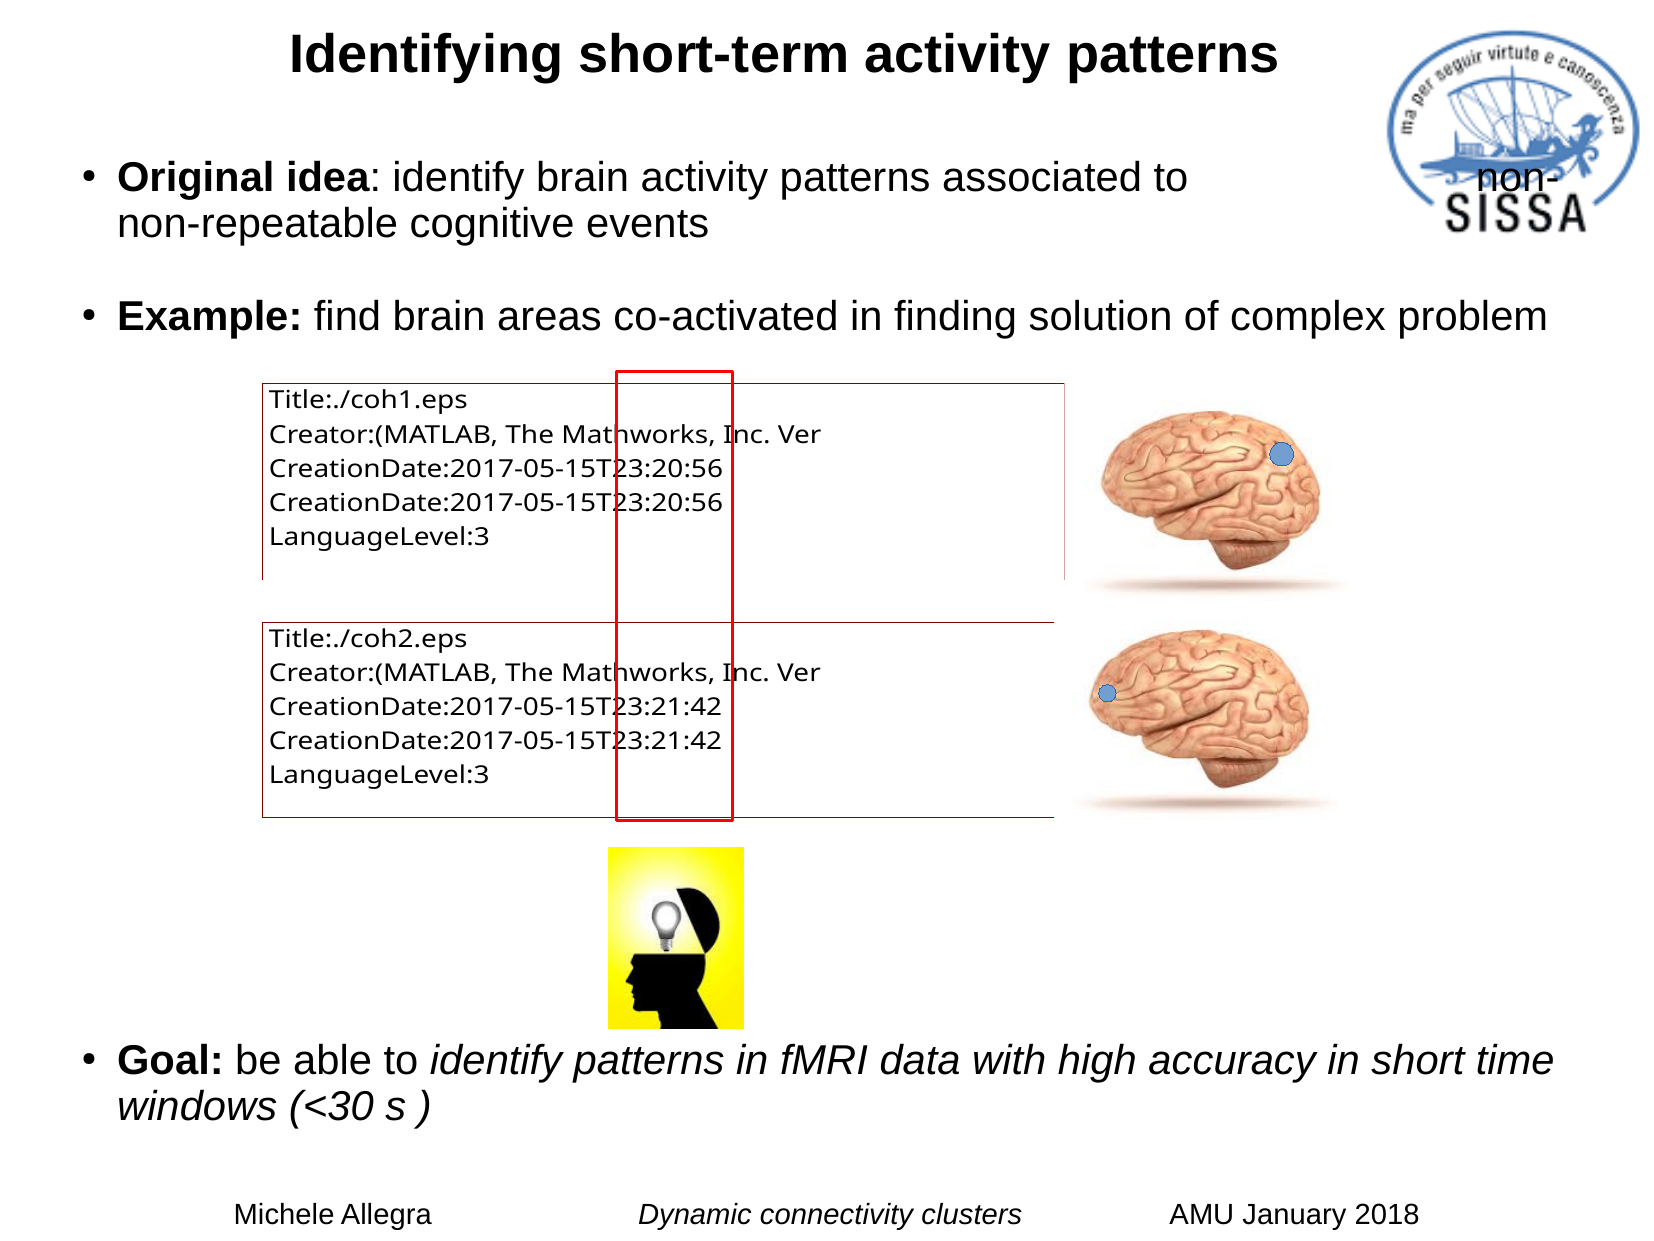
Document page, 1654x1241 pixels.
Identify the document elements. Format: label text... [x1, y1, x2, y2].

text_box [1098, 684, 1117, 702]
picture [1489, 27, 1654, 238]
title Identifying short-term activity patterns [82, 0, 1489, 136]
picture [259, 620, 615, 818]
picture [734, 384, 1364, 828]
picture [259, 381, 615, 580]
text_box [1269, 442, 1294, 466]
text_box Original idea: identify brain activity patterns associated to non-non-repeatable cognitive events Example: find brain areas co-activated in finding solution of complex problem Goal: be able to identify patterns in fMRI data with high accuracy in short time windows (<30 s ) [66, 85, 1607, 1241]
picture [618, 381, 731, 580]
picture [608, 847, 744, 1029]
title Michele Allegra Dynamic connectivity clusters AMU January 2018 [82, 1177, 1572, 1241]
picture [734, 381, 1065, 580]
picture [618, 620, 731, 818]
